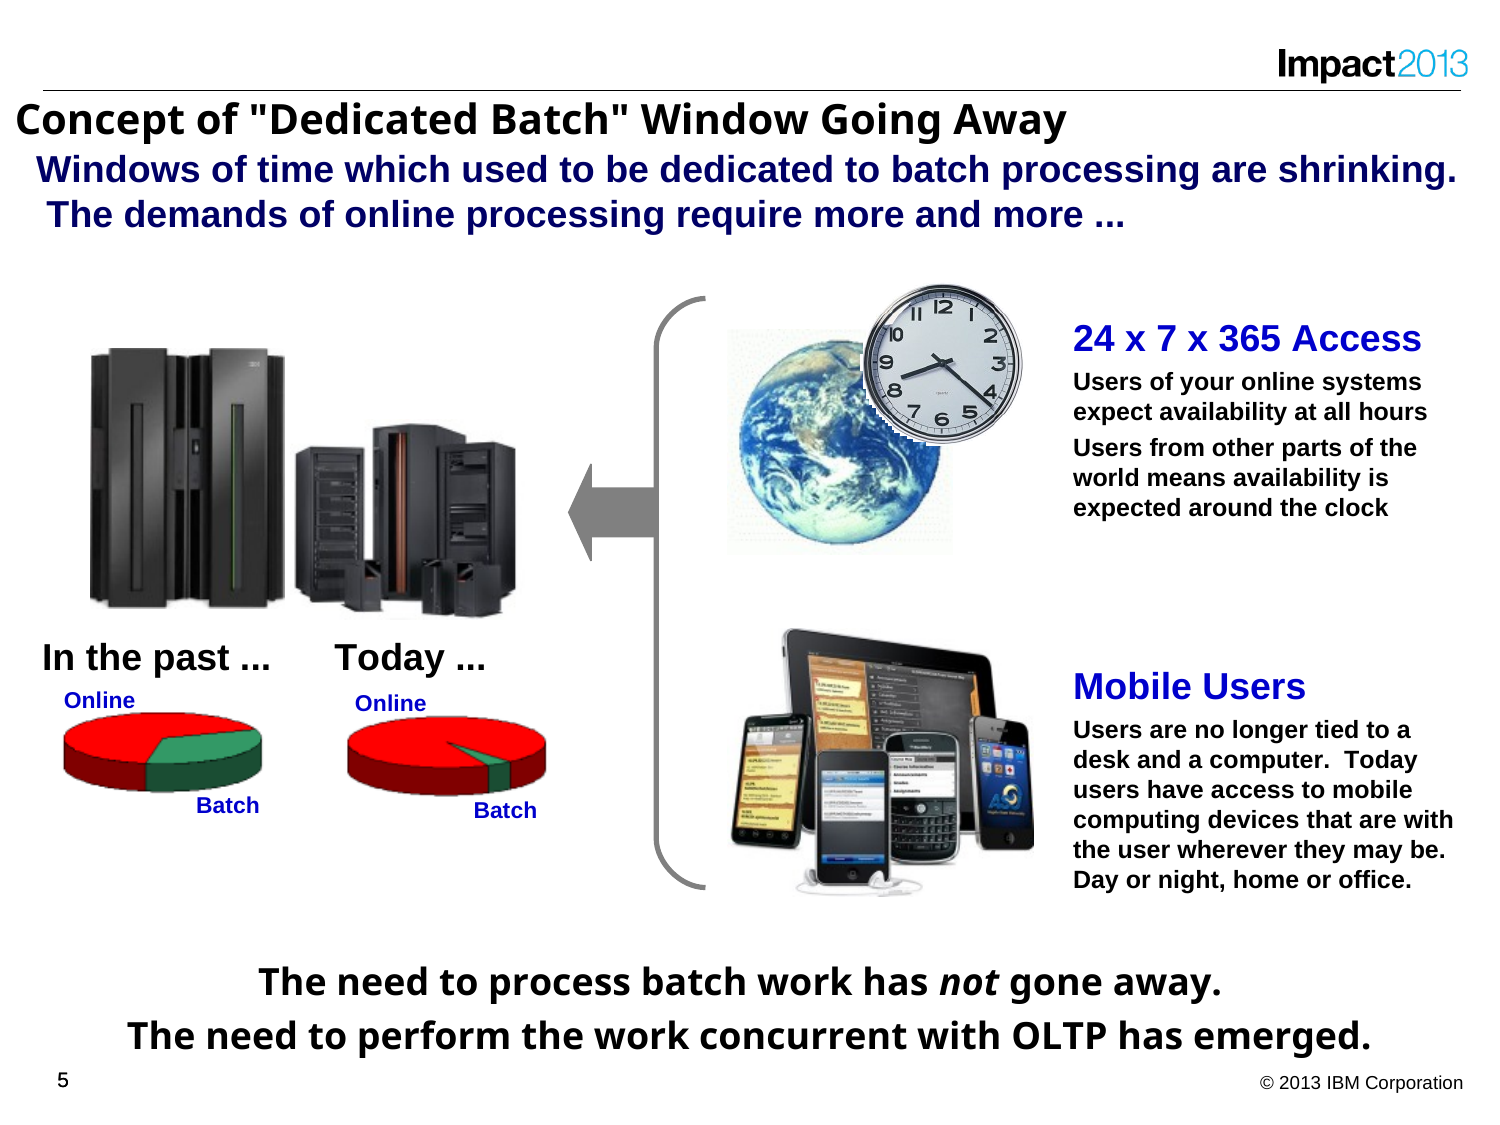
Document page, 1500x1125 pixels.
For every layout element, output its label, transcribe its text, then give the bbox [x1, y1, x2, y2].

text_box 24 x 7 x 365 Access Users of your online systems expect availability at all hours Users from other parts of the world means availability is expected around the clock [1058, 306, 1479, 530]
text_box Mobile Users Users are no longer tied to a desk and a computer. Today users have access to mobile computing devices that are with the user wherever they may be. Day or night, home or office. [1058, 654, 1476, 902]
picture [343, 713, 551, 801]
picture [1420, 52, 1432, 74]
picture [1279, 49, 1468, 84]
text_box Batch [185, 790, 271, 819]
text_box The need to process batch work has not gone away. The need to perform the work concurrent with OLTP has emerged. [0, 949, 1500, 1065]
text_box Today ... [334, 632, 513, 678]
picture [53, 708, 270, 798]
text_box [568, 463, 658, 561]
text_box Batch [462, 795, 548, 824]
picture [90, 348, 285, 609]
text_box Windows of time which used to be dedicated to batch processing are shrinking. The demands of online processing require more and more ... [35, 145, 1469, 236]
picture [727, 628, 1034, 897]
text_box Online [348, 689, 434, 717]
text_box Concept of "Dedicated Batch" Window Going Away [0, 84, 1500, 151]
text_box Online [57, 685, 143, 714]
picture [727, 280, 1029, 555]
text_box In the past ... [42, 632, 302, 678]
picture [290, 419, 525, 620]
